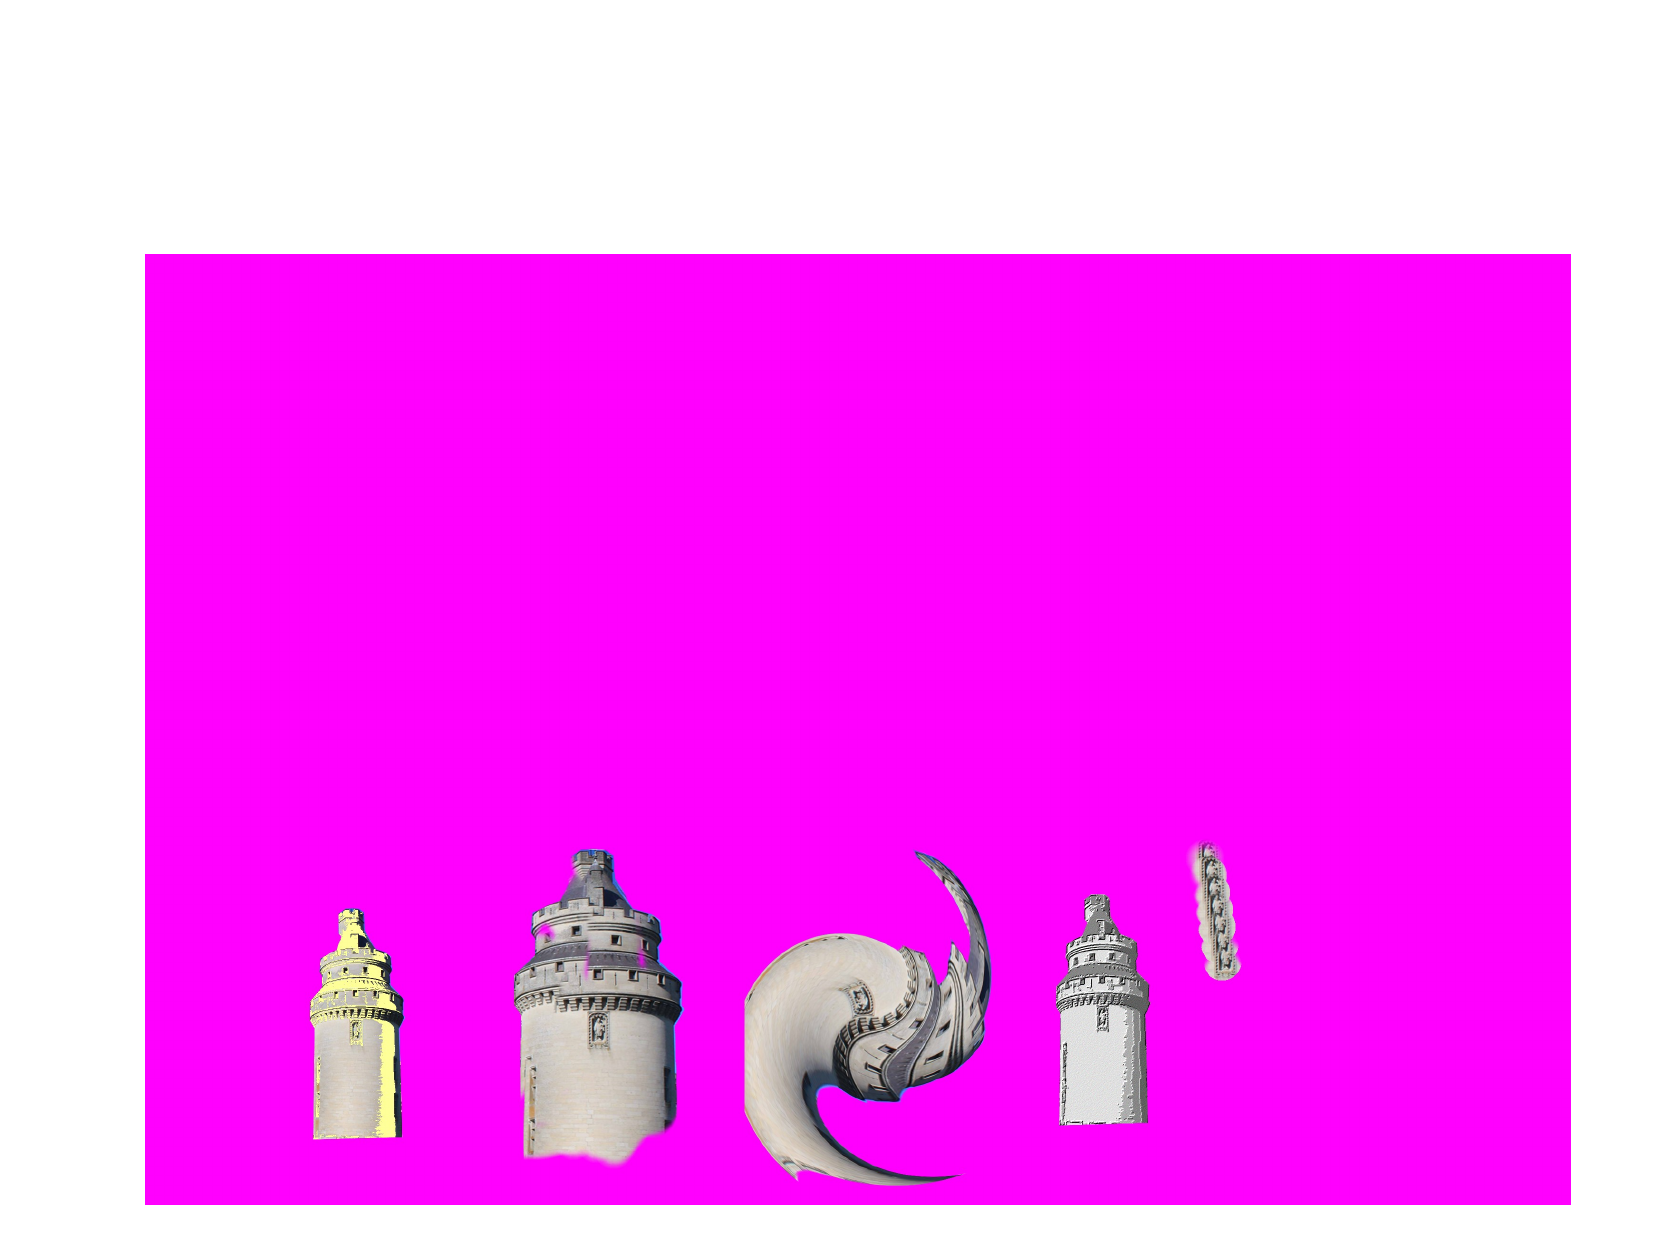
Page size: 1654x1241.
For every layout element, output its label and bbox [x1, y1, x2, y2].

picture [145, 254, 1571, 1205]
